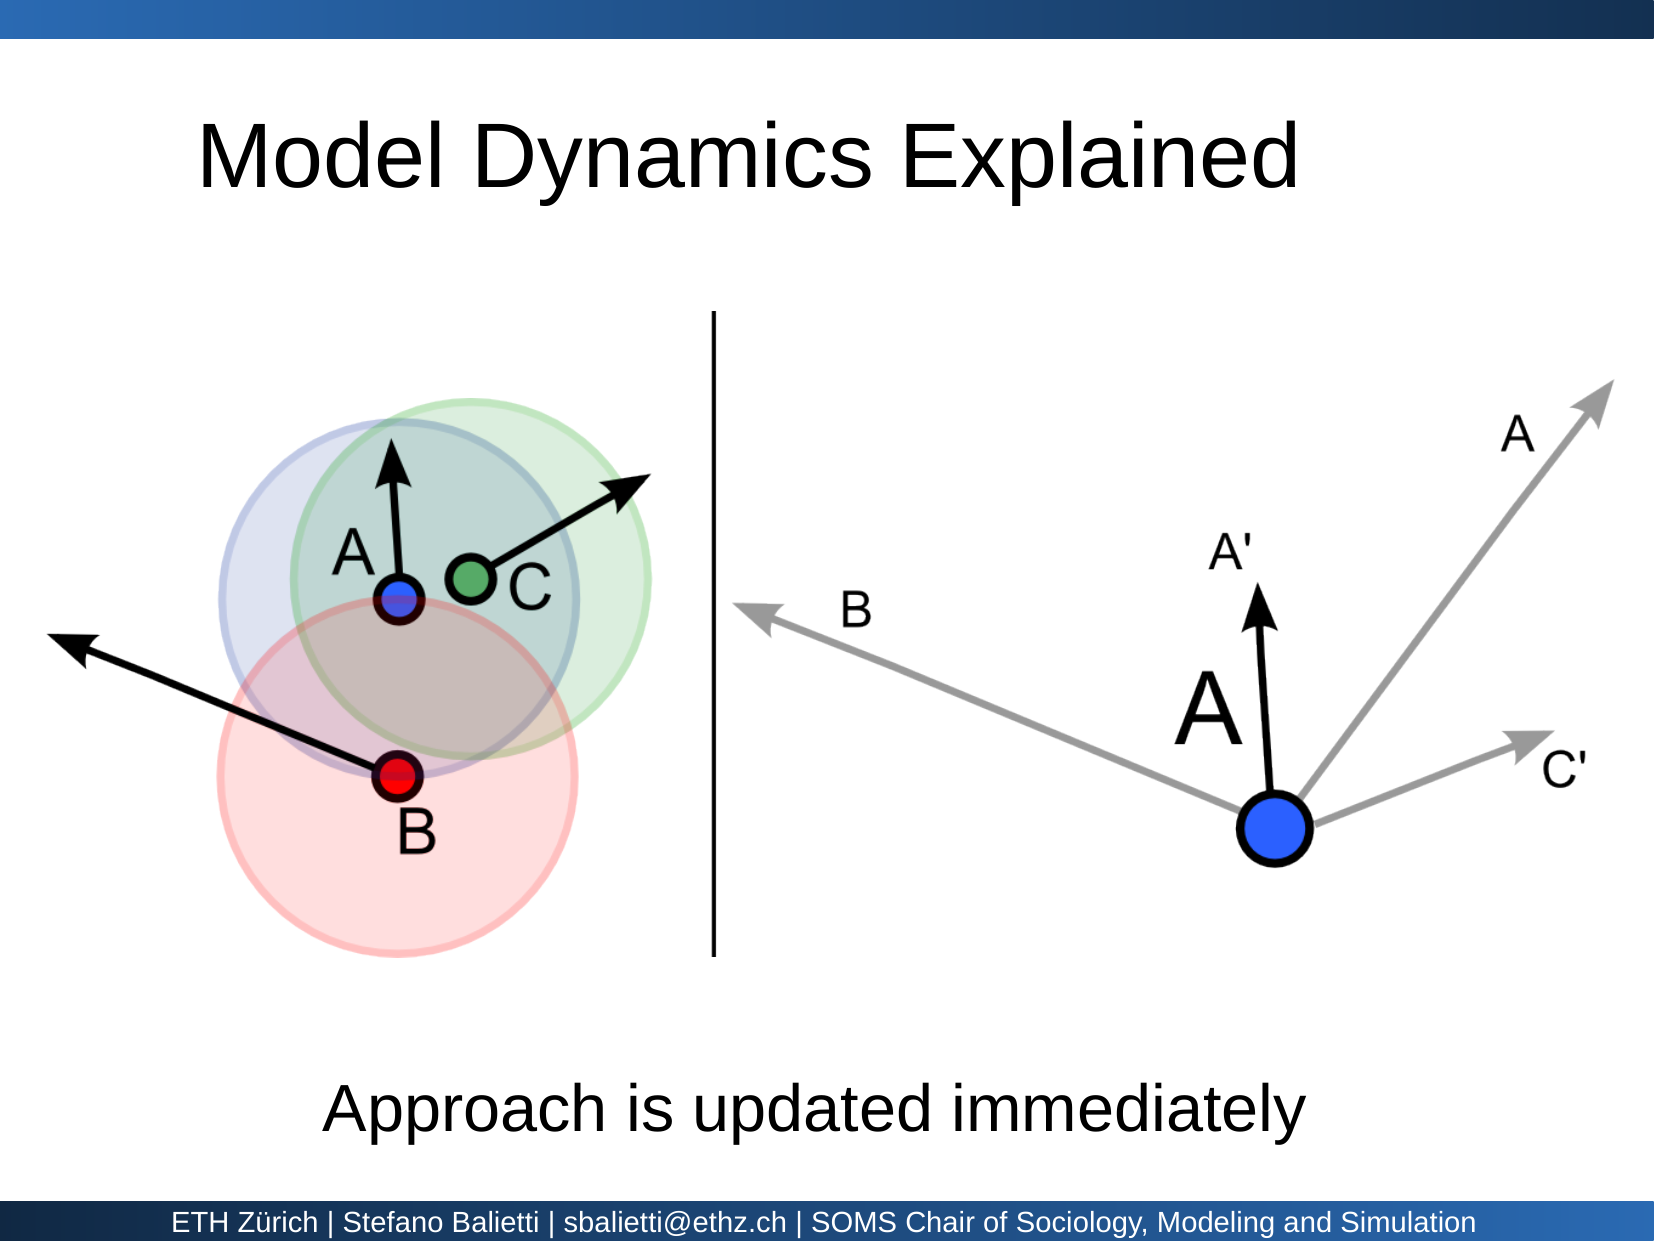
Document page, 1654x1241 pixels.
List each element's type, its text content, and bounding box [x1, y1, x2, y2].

title Model Dynamics Explained [0, 105, 1501, 208]
picture [45, 398, 653, 958]
text_box [0, 268, 691, 1034]
picture [691, 311, 1616, 958]
text_box Approach is updated immediately [308, 1064, 1327, 1154]
